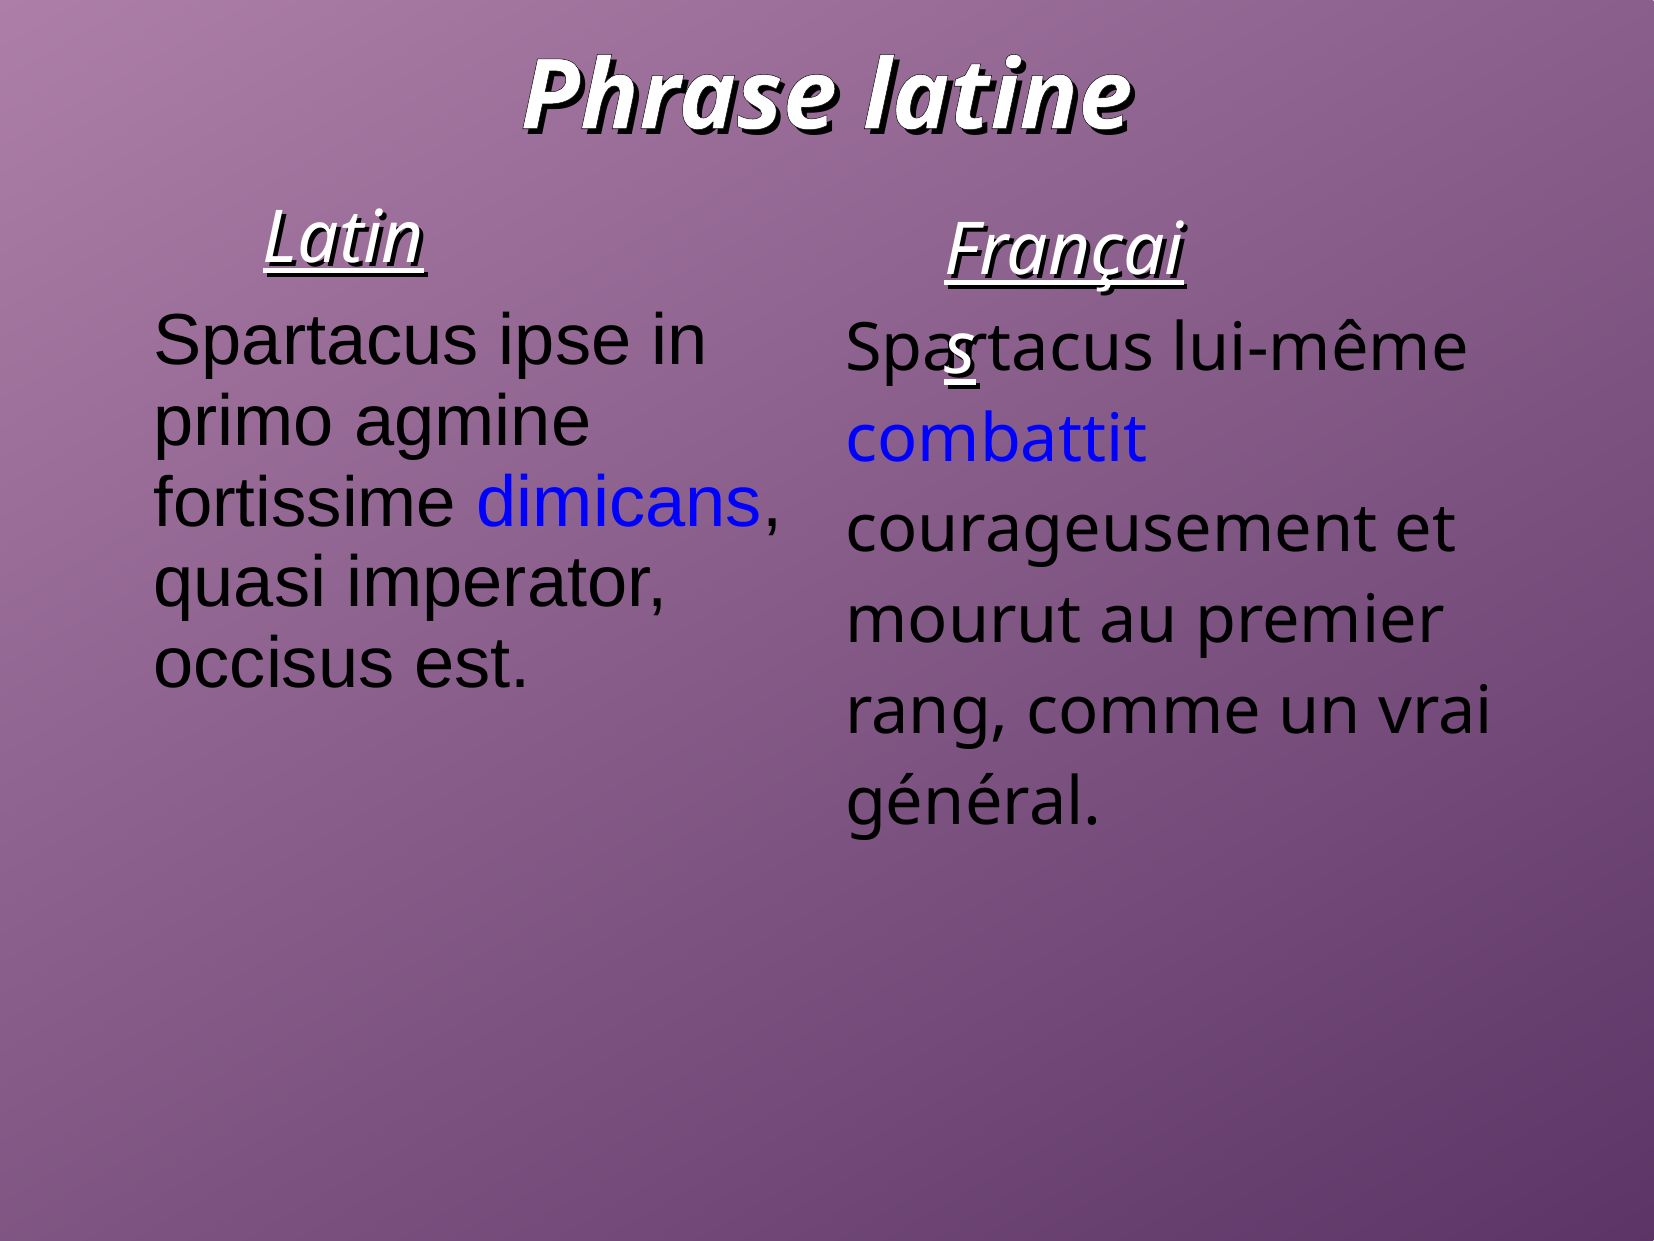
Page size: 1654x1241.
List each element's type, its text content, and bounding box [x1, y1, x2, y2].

list Spartacus lui-même combattit courageusement et mourut au premier rang, comme un vrai général. [845, 299, 1572, 1019]
title Phrase latine [82, 0, 1571, 194]
text_box Latin [248, 194, 508, 282]
list Spartacus ipse in primo agmine fortissime dimicans, quasi imperator, occisus est. [82, 299, 809, 1019]
text_box Français [929, 194, 1217, 334]
